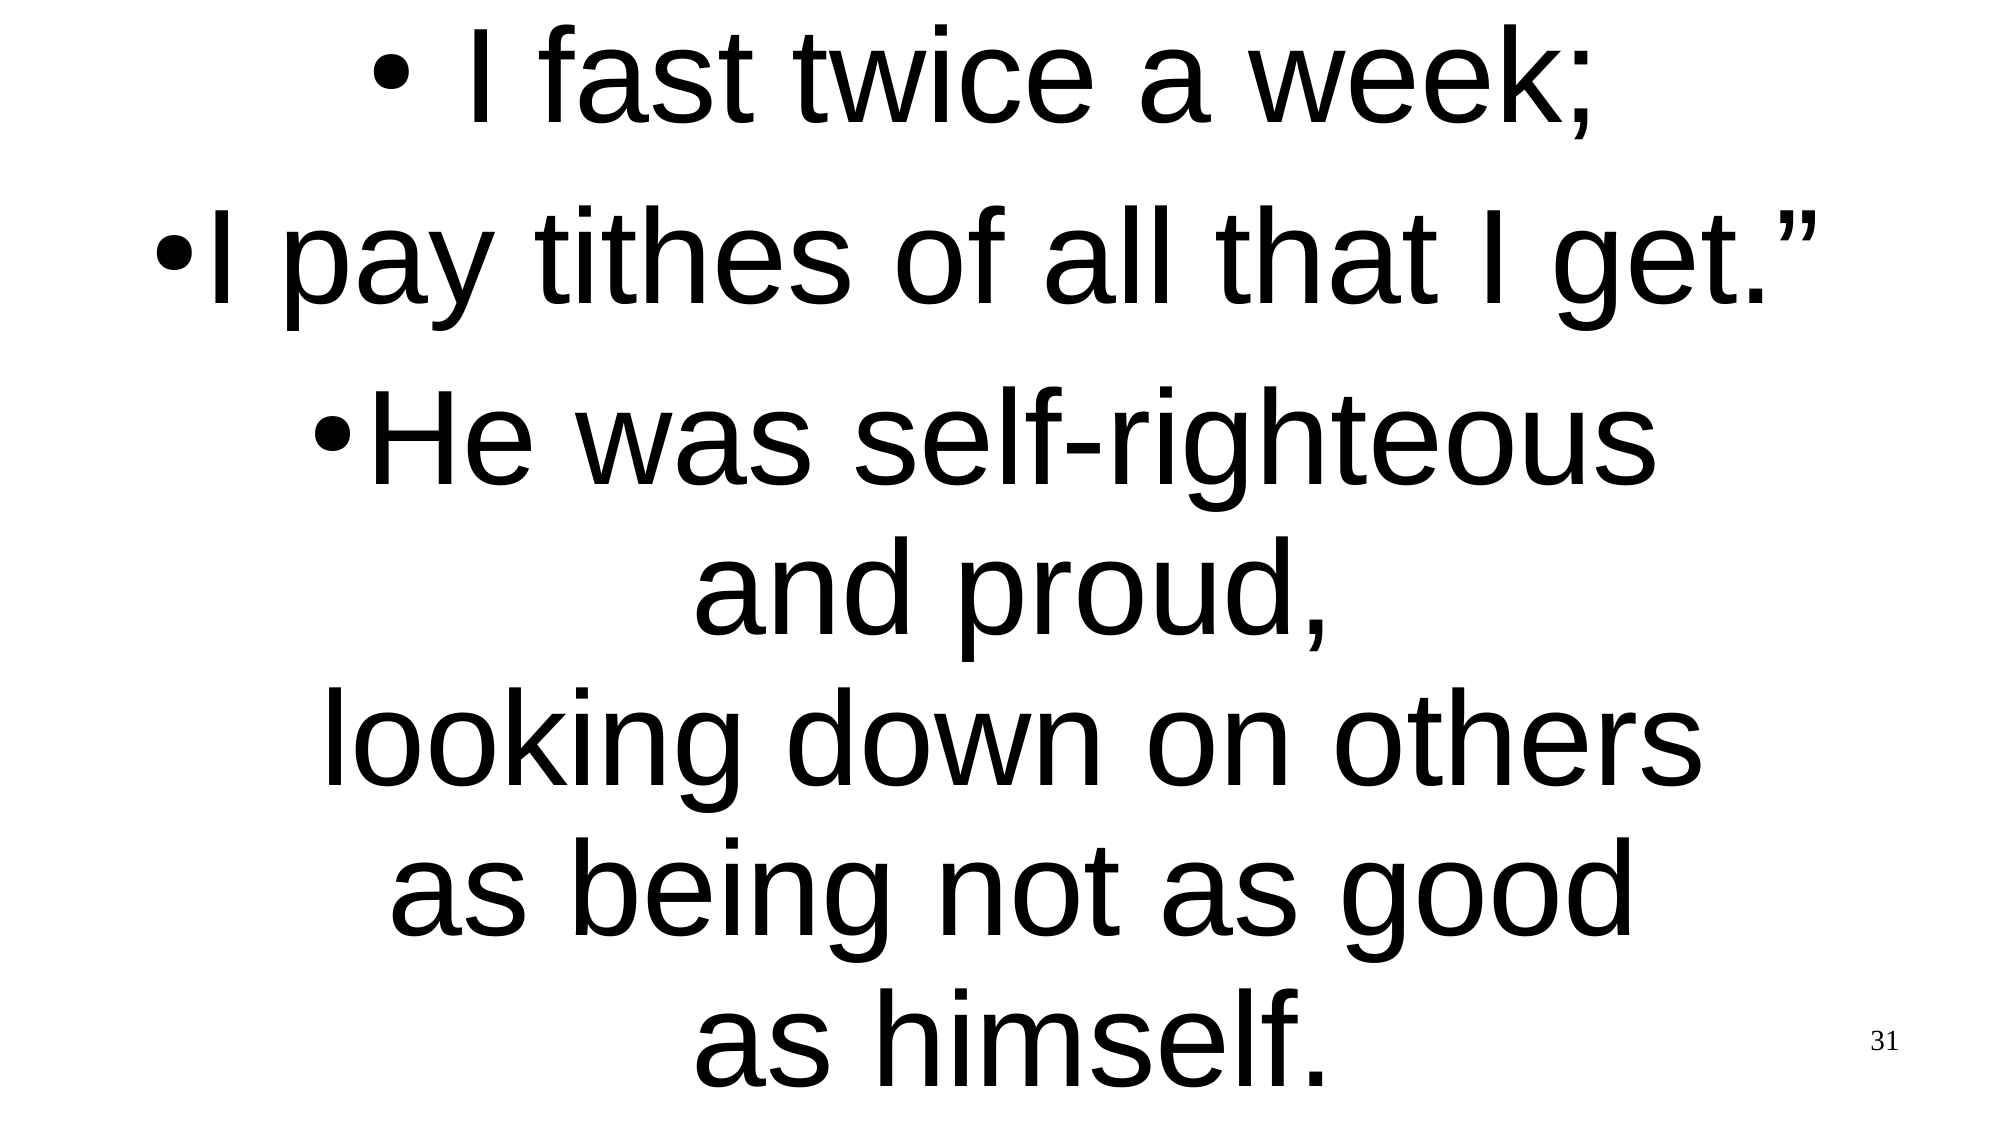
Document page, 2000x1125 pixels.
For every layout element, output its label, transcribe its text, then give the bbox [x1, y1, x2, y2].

list I fast twice a week; I pay tithes of all that I get.” He was self-righteous and proud, looking down on others as being not as good as himself. [0, 0, 1996, 1123]
